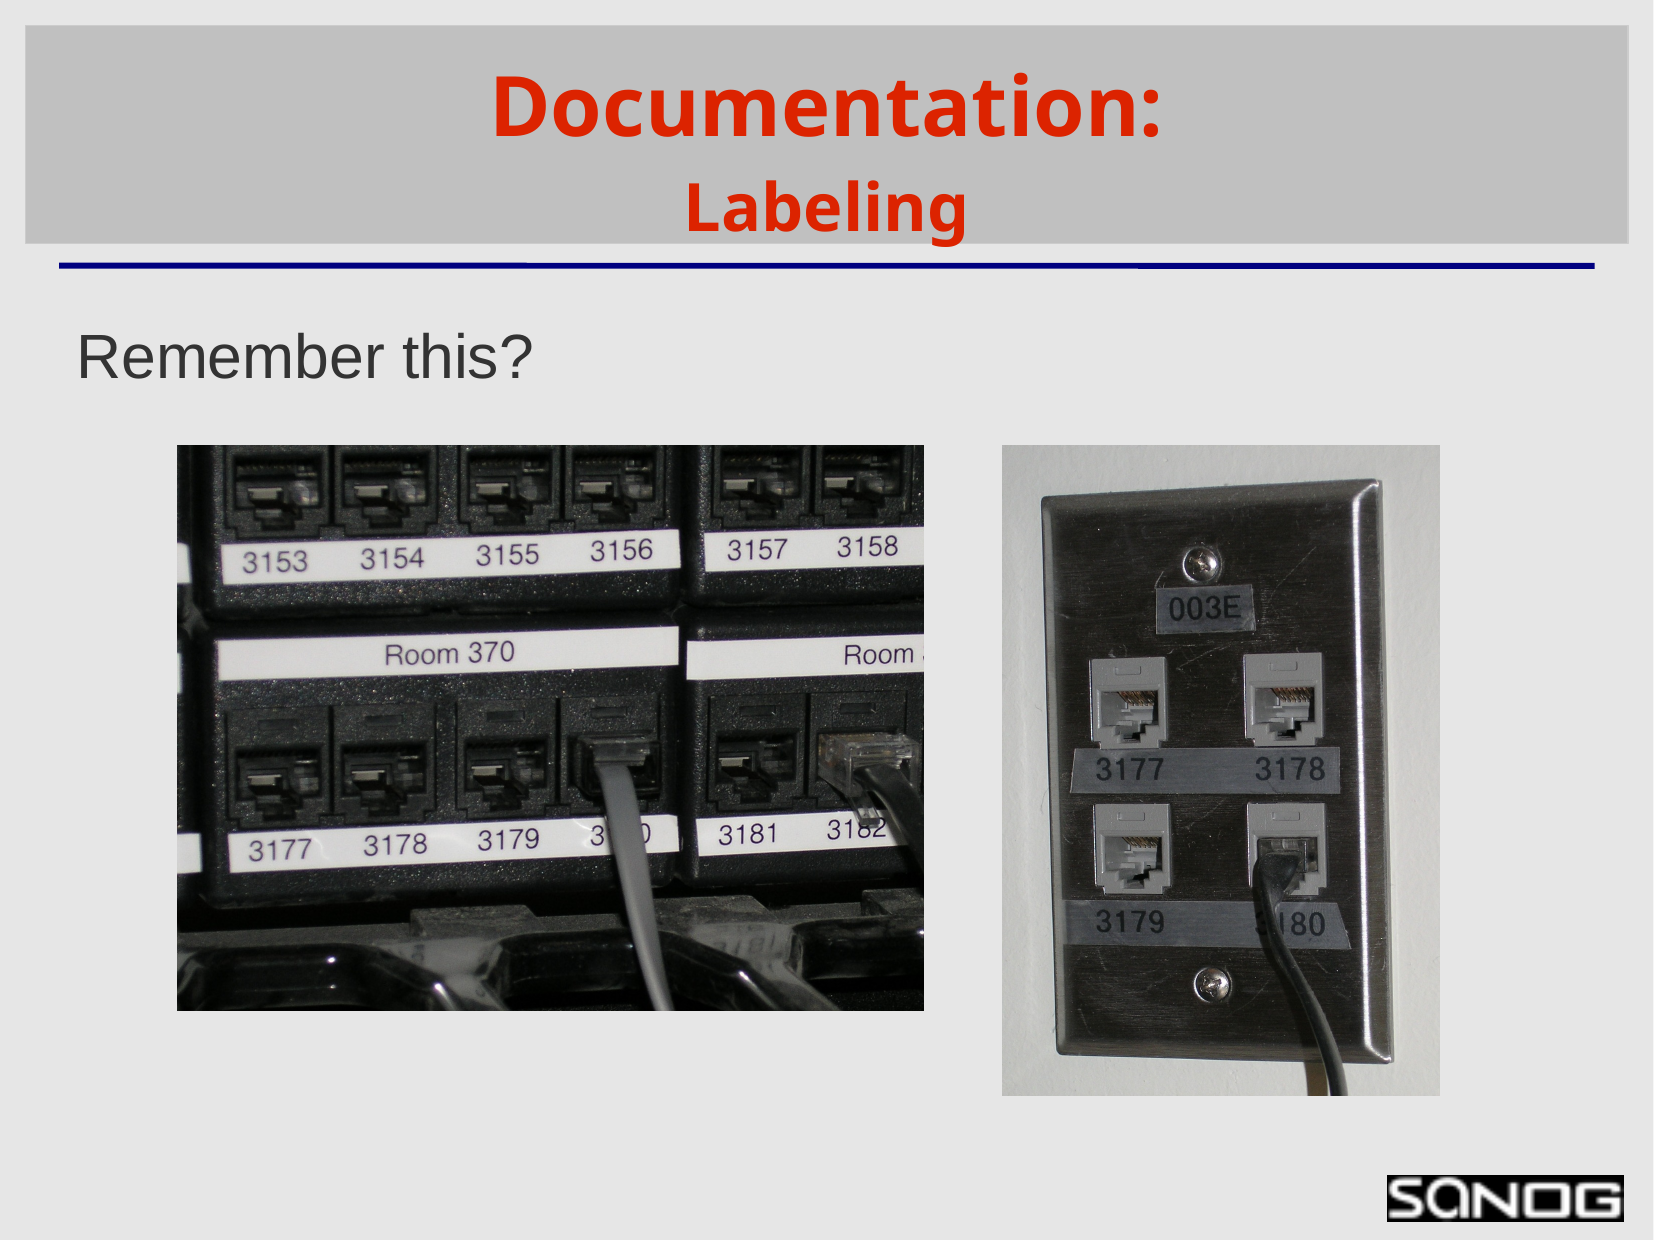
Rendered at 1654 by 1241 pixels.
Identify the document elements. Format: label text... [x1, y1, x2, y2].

picture [177, 445, 924, 1011]
picture [1387, 1175, 1624, 1222]
picture [1002, 445, 1440, 1096]
list Remember this? [59, 322, 1593, 1116]
title Documentation: Labeling [121, 53, 1532, 245]
